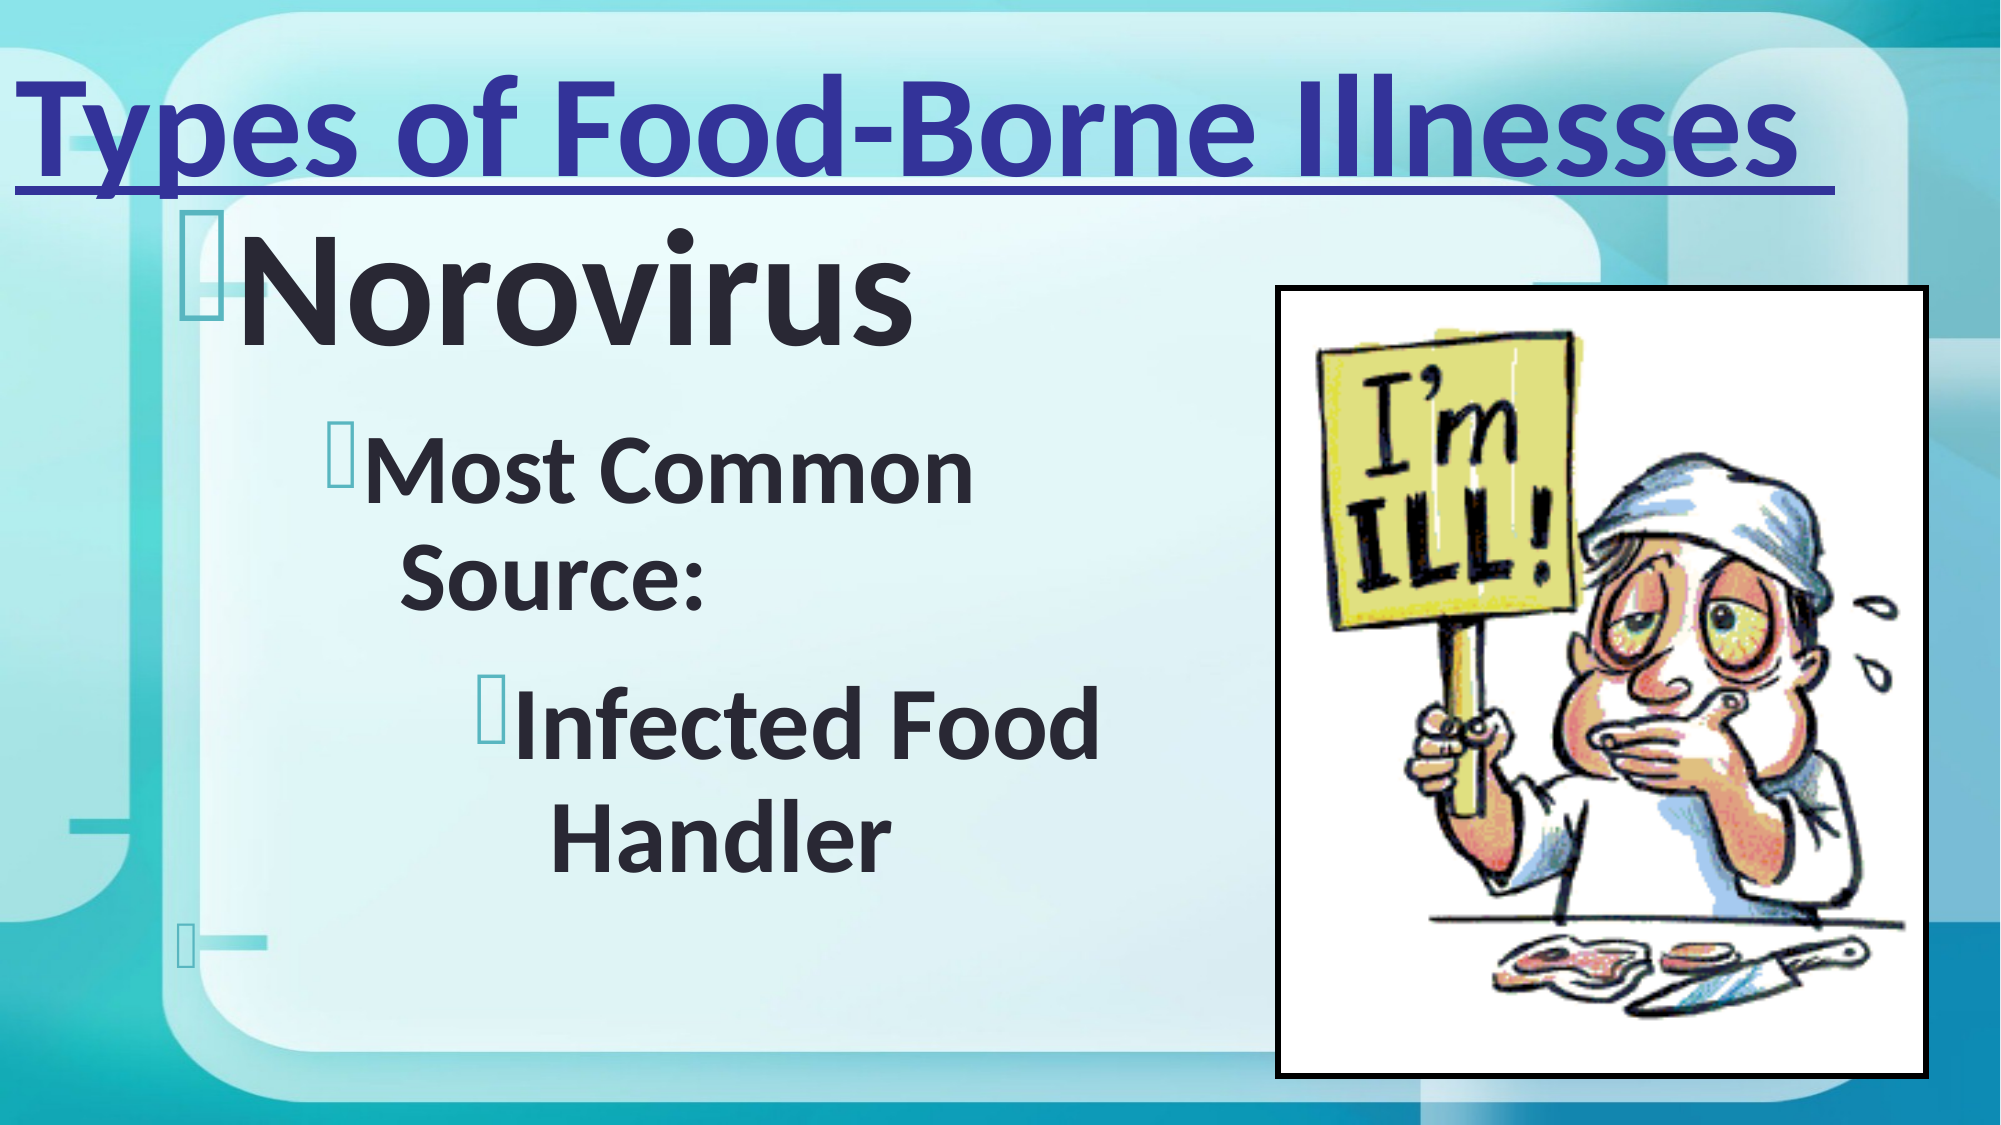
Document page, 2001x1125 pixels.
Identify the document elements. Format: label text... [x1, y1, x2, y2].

picture [1281, 291, 1923, 1073]
title Types of Food-Borne Illnesses [0, 0, 2000, 214]
list Norovirus Most Common Source: Infected Food Handler [159, 214, 1282, 1109]
